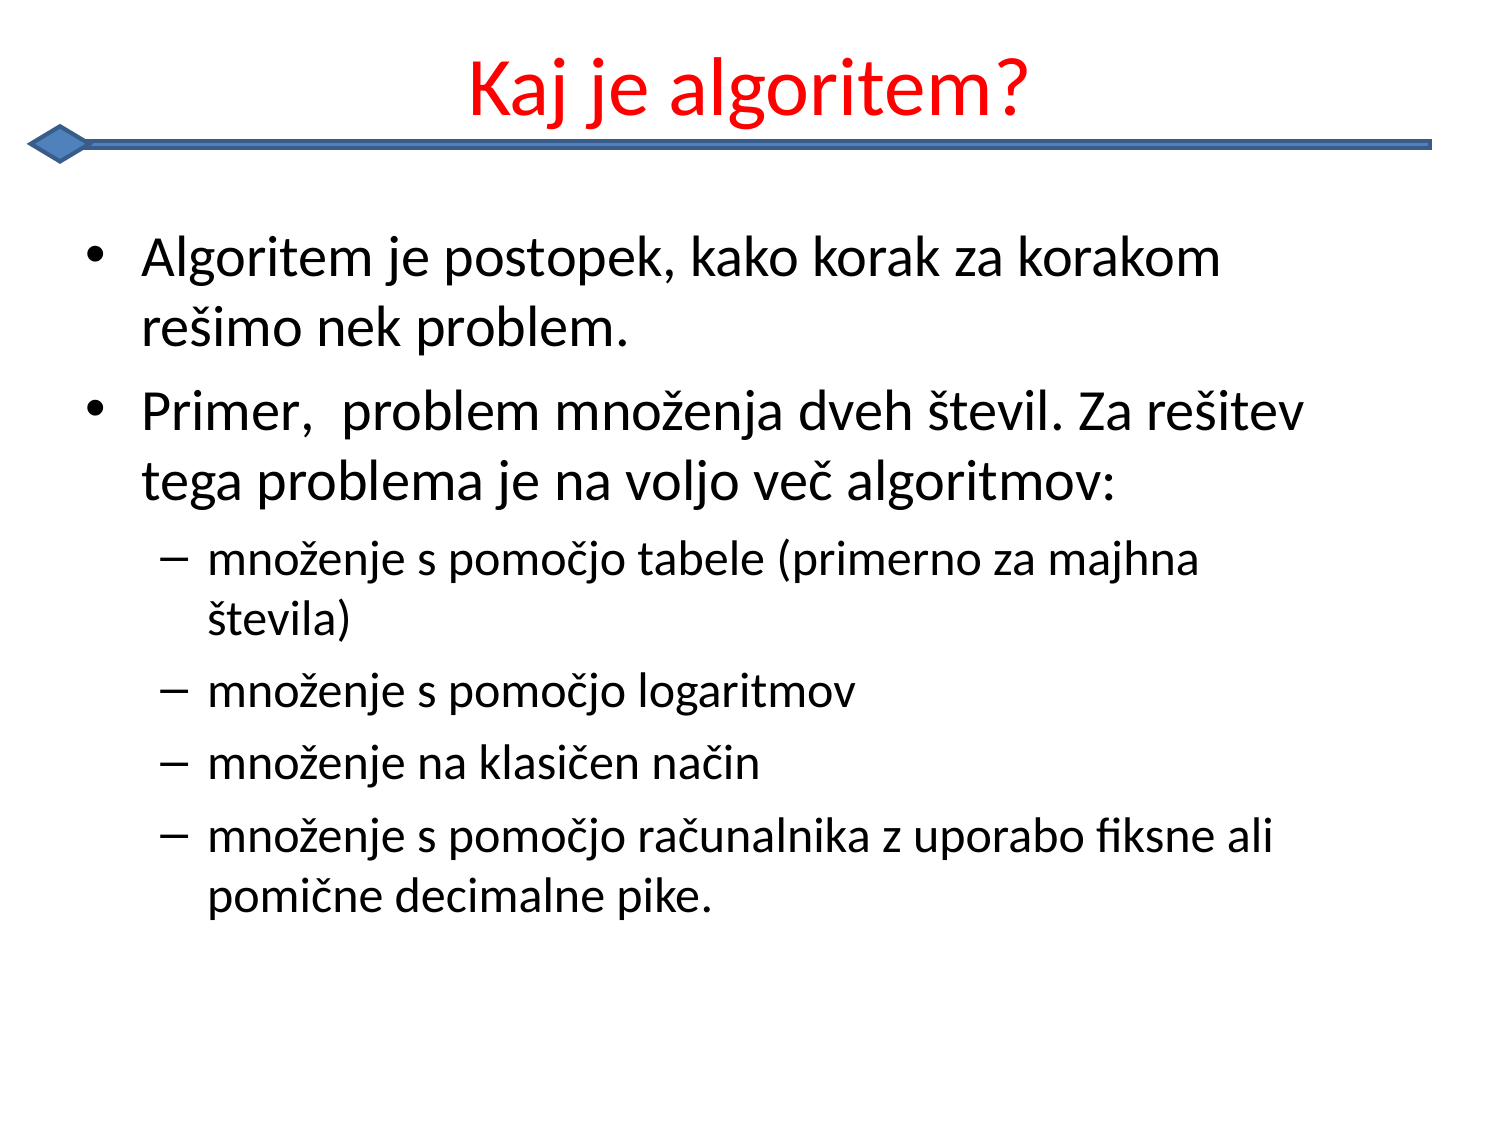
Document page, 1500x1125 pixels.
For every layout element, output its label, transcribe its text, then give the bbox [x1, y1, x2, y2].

title Kaj je algoritem? [75, 23, 1426, 141]
list Algoritem je postopek, kako korak za korakom rešimo nek problem. Primer, problem množenja dveh števil. Za rešitev tega problema je na voljo več algoritmov: množenje s pomočjo tabele (primerno za majhna števila) množenje s pomočjo logaritmov množenje na klasičen način množenje s pomočjo računalnika z uporabo fiksne ali pomične decimalne pike. [70, 210, 1346, 1001]
